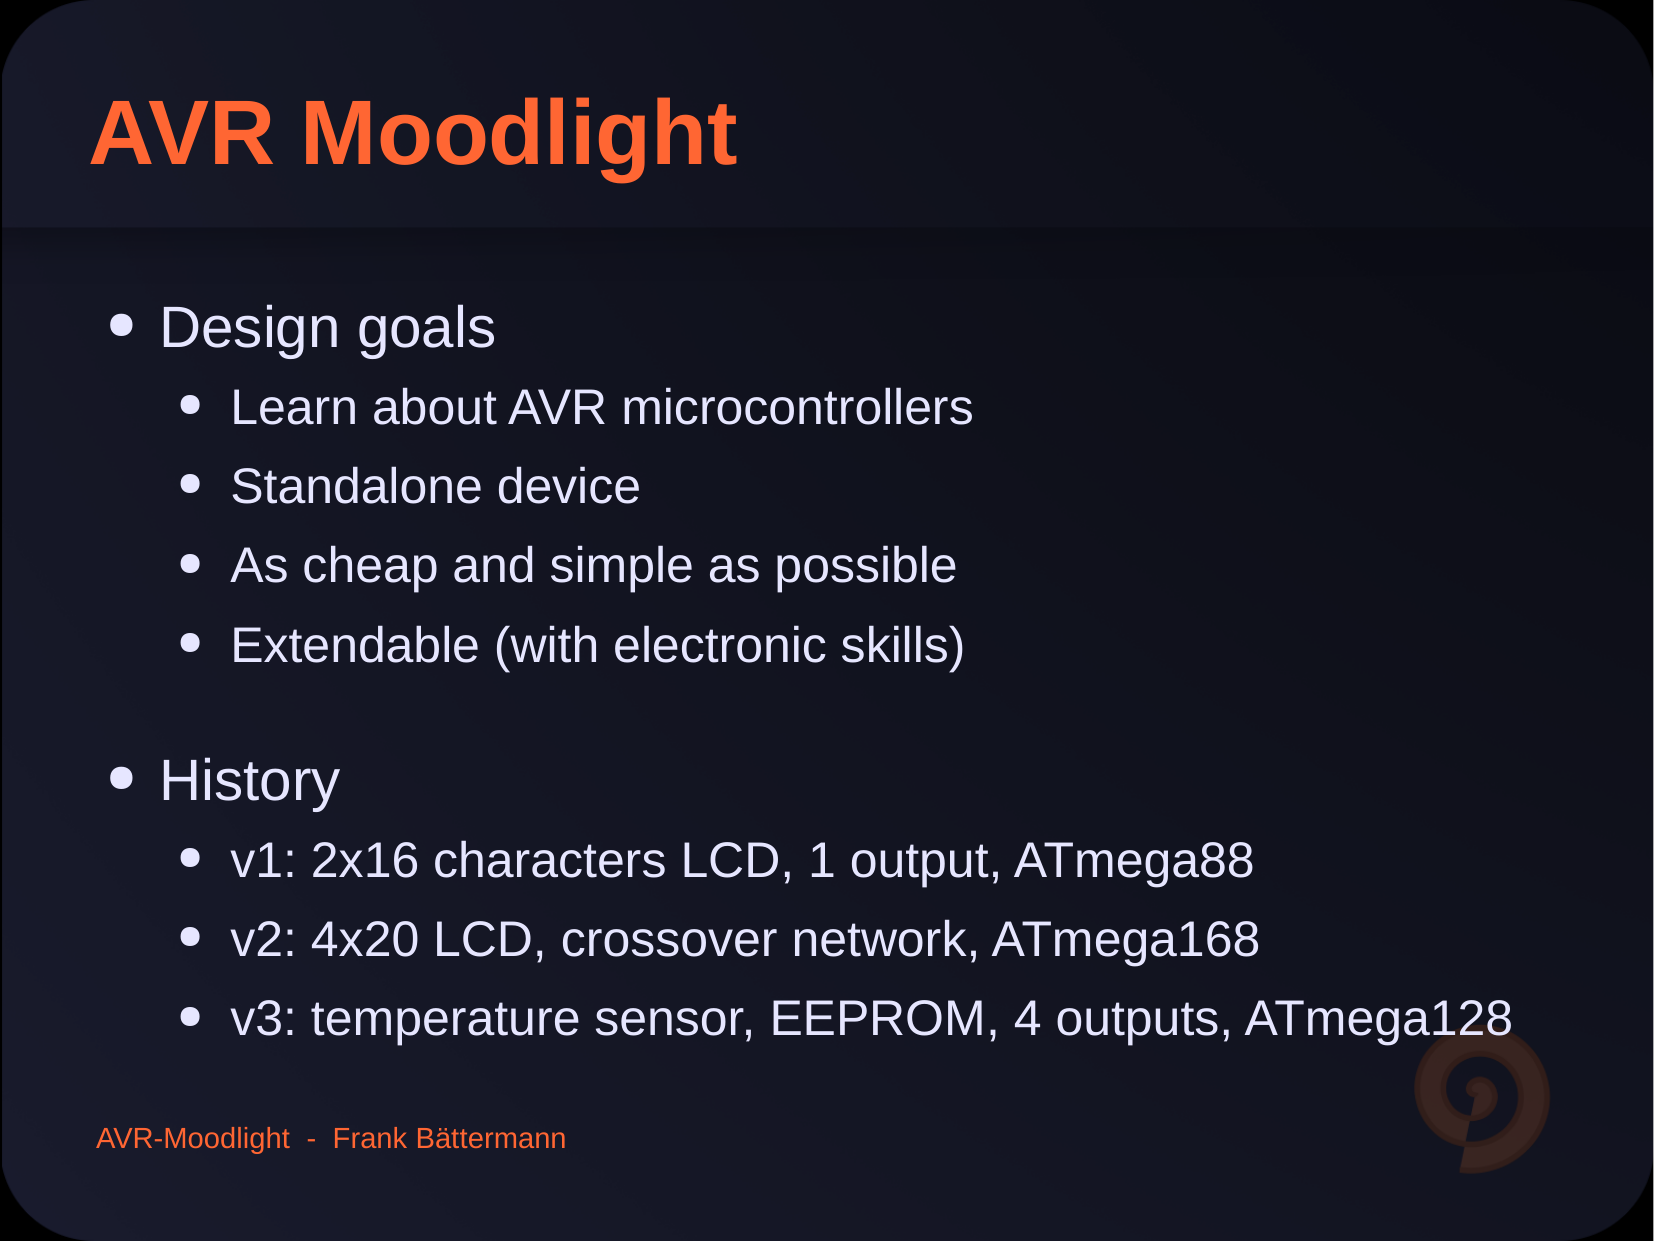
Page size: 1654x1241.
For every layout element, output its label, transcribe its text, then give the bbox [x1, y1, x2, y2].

title AVR Moodlight [88, 59, 1565, 207]
picture [0, 0, 1654, 1241]
list Design goals Learn about AVR microcontrollers Standalone device As cheap and simple as possible Extendable (with electronic skills) History v1: 2x16 characters LCD, 1 output, ATmega88 v2: 4x20 LCD, crossover network, ATmega168 v3: temperature sensor, EEPROM, 4 outputs, ATmega128 [88, 295, 1565, 1093]
